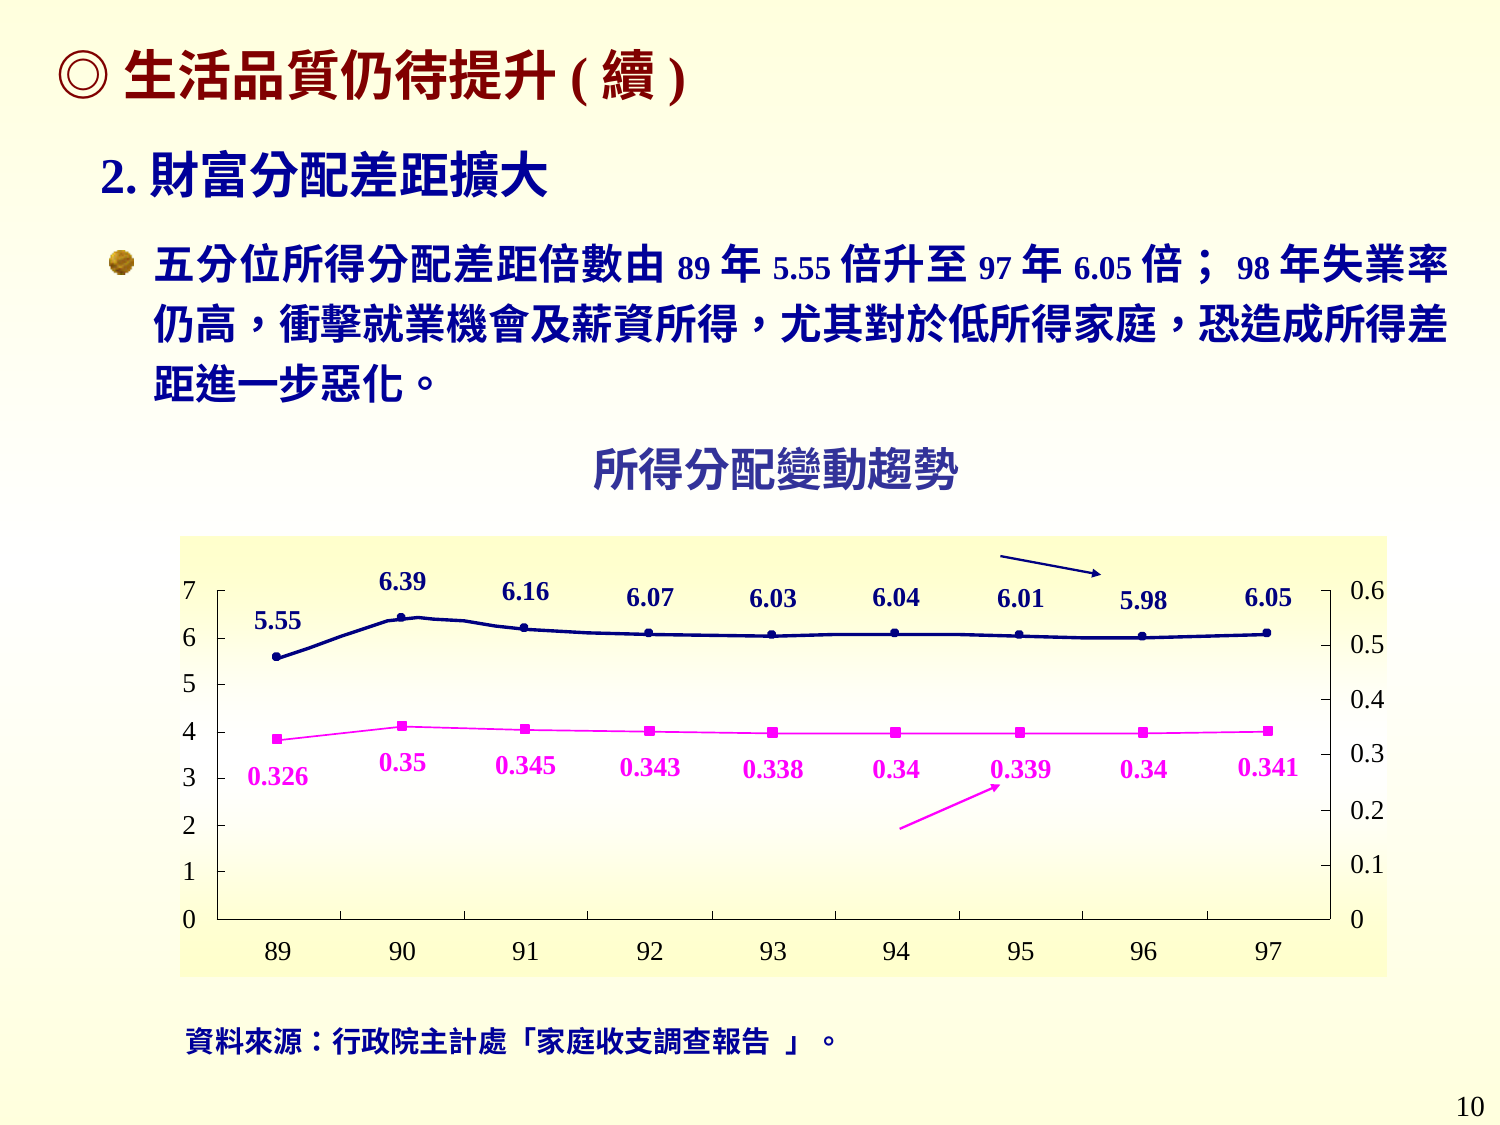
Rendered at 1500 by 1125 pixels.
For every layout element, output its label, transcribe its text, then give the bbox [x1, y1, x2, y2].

picture [109, 250, 134, 275]
text_box 資料來源：行政院主計處「家庭收支調查報告 」。 [171, 1023, 987, 1066]
text_box 五分位所得分配差距倍數由89年5.55倍升至97年6.05倍；98年失業率仍高，衝擊就業機會及薪資所得，尤其對於低所得家庭，恐造成所得差距進一步惡化。 [94, 219, 1465, 416]
text_box 所得分配變動趨勢 [466, 432, 1087, 504]
chart [170, 527, 1397, 985]
text_box ◎生活品質仍待提升(續) [41, 33, 715, 114]
text_box 2.財富分配差距擴大 [65, 131, 585, 216]
